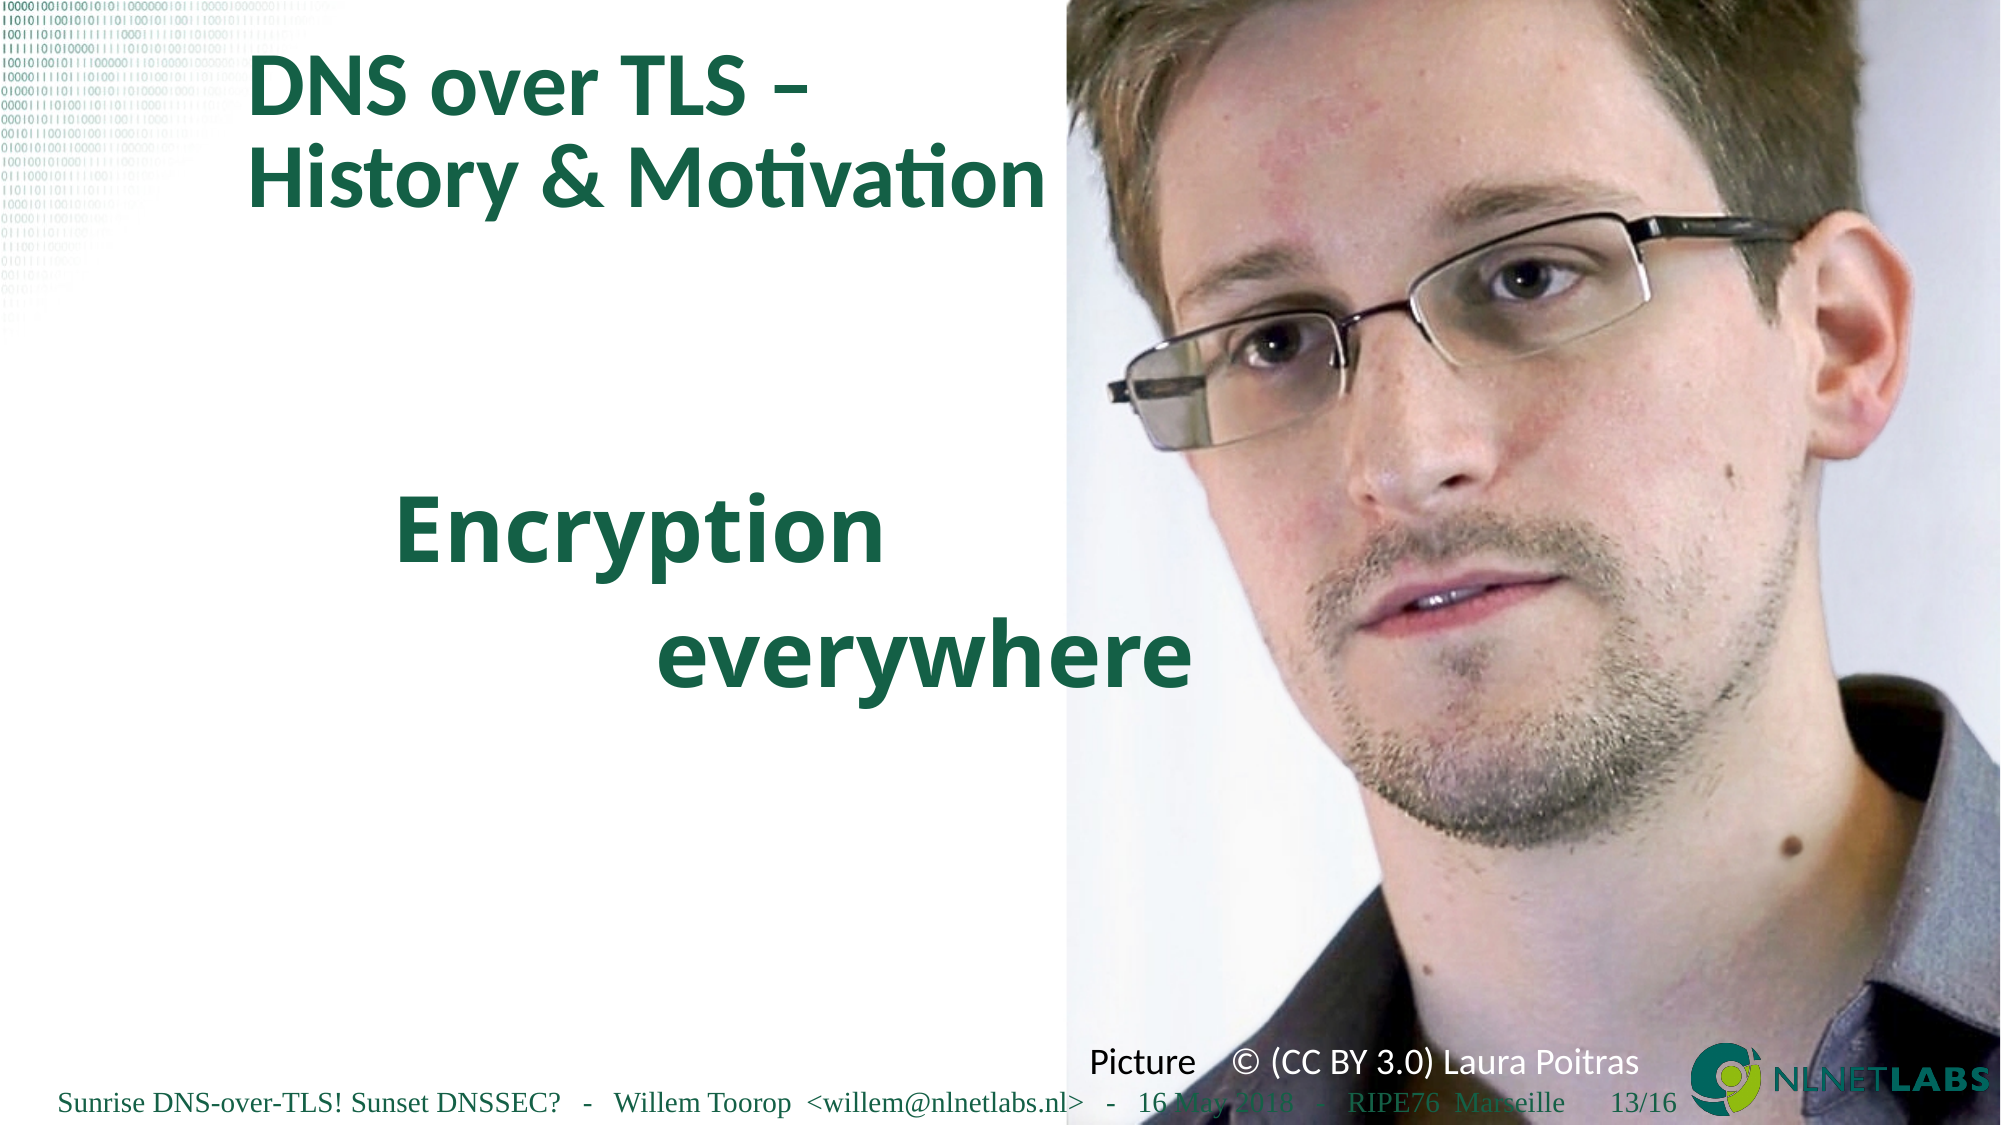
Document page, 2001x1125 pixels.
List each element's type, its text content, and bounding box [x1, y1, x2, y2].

title DNS over TLS – History & Motivation [99, 44, 1901, 233]
picture [0, 0, 2001, 1125]
title Encryption everywhere [378, 473, 1473, 706]
text_box Picture © (CC BY 3.0) Laura Poitras [1074, 1038, 1713, 1105]
